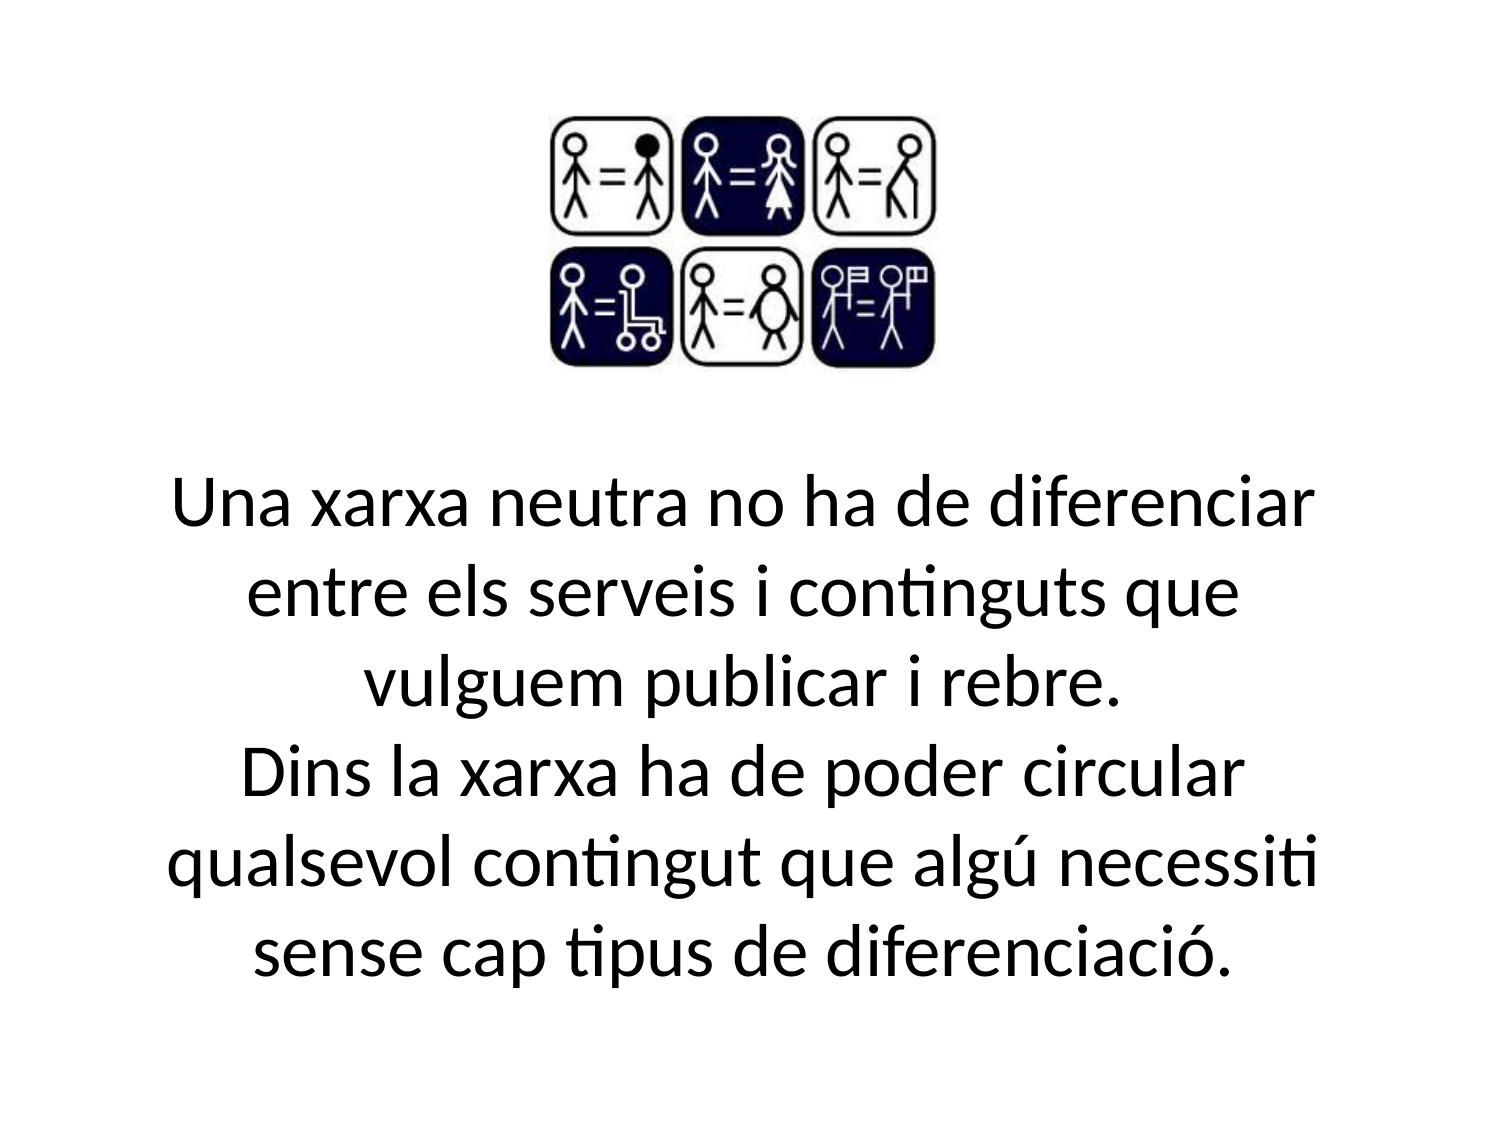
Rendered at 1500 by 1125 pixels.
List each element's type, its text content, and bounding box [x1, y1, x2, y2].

text_box Una xarxa neutra no ha de diferenciar entre els serveis i continguts que vulguem publicar i rebre. Dins la xarxa ha de poder circular qualsevol contingut que algú necessiti sense cap tipus de diferenciació. [112, 444, 1376, 1000]
picture [549, 115, 939, 372]
